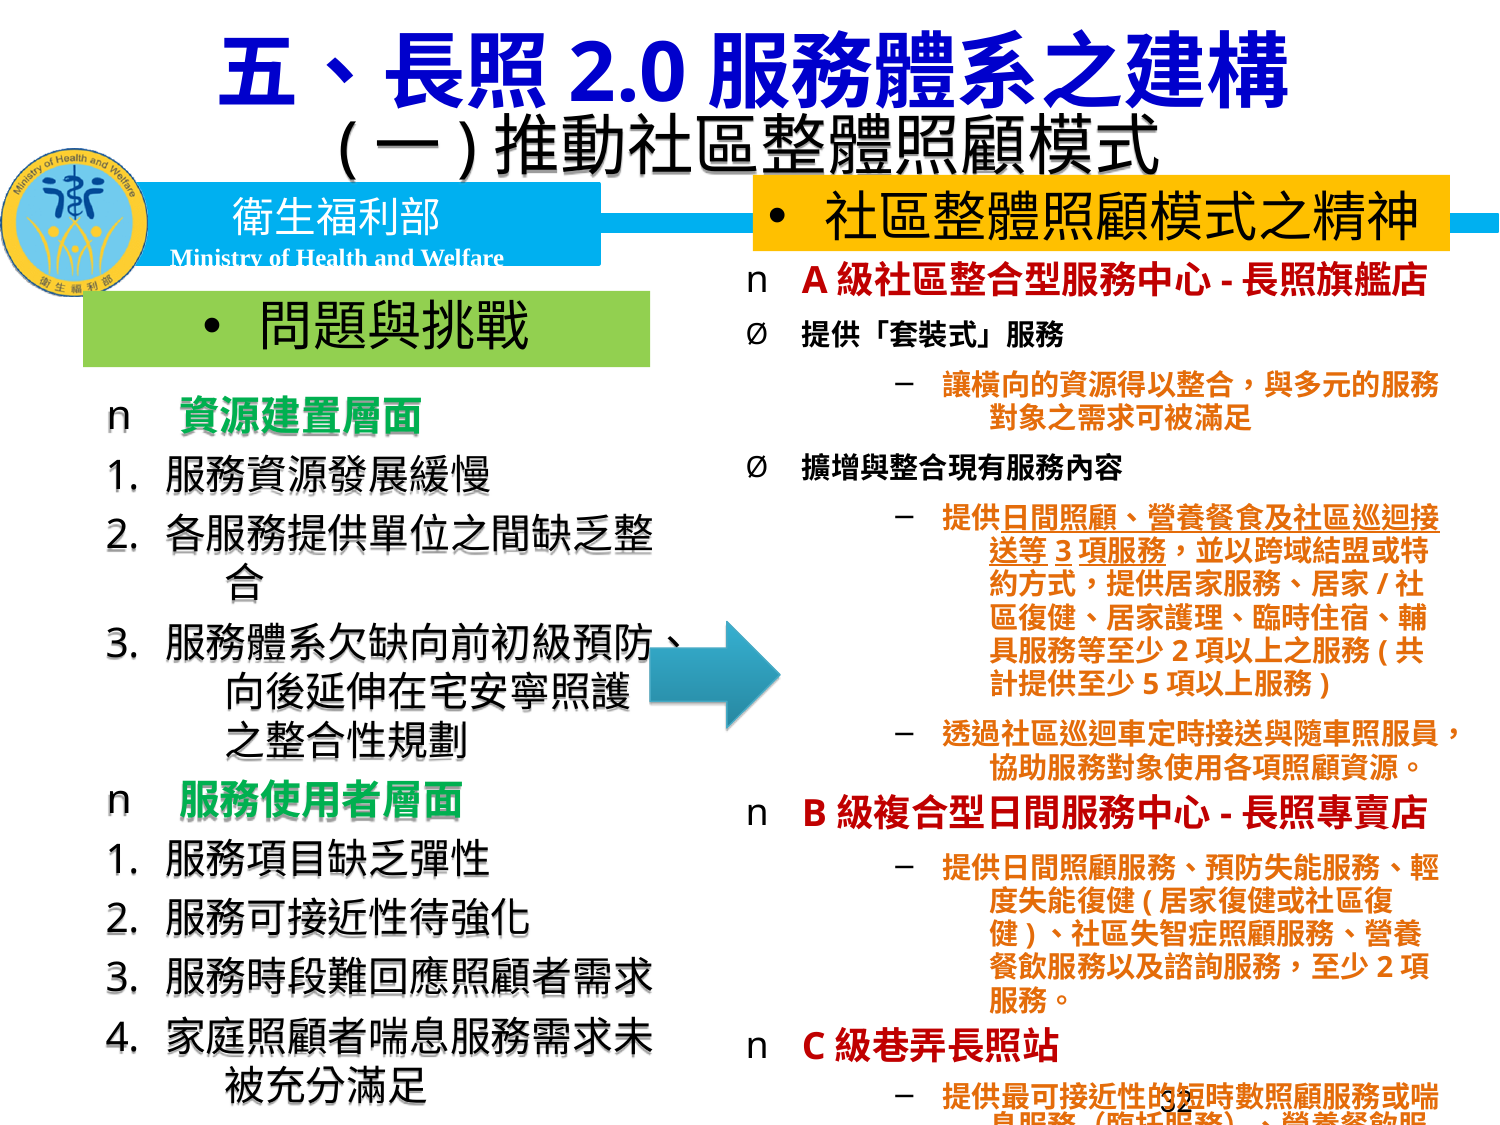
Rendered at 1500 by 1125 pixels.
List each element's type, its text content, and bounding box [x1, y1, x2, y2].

text_box 問題與挑戰 [83, 290, 643, 368]
list 資源建置層面 服務資源發展緩慢 各服務提供單位之間缺乏整合 服務體系欠缺向前初級預防、向後延伸在宅安寧照護之整合性規劃 服務使用者層面 服務項目缺乏彈性 服務可接近性待強化 服務時段難回應照顧者需求 家庭照顧者喘息服務需求未被充分滿足 [5, 382, 678, 1125]
text_box [650, 621, 781, 728]
title (一)推動社區整體照顧模式 [0, 90, 1500, 197]
text_box A級社區整合型服務中心-長照旗艦店 提供「套裝式」服務 讓橫向的資源得以整合，與多元的服務對象之需求可被滿足 擴增與整合現有服務內容 提供日間照顧、營養餐食及社區巡迴接送等3項服務，並以跨域結盟或特約方式，提供居家服務、居家/社區復健、居家護理、臨時住宿、輔具服務等至少2項以上之服務(共計提供至少5項以上服務) 透過社區巡迴車定時接送與隨車照服員，協助服務對象使用各項照顧資源。 B級複合型日間服務中心-長照專賣店 提供日間照顧服務、預防失能服務、輕度失能復健(居家復健或社區復健)、社區失智症照顧服務、營養餐飲服務以及諮詢服務，至少2項服務。 C級巷弄長照站 提供最可接近性的短時數照顧服務或喘息服務（臨托服務）、營養餐飲服務(共餐或送餐)、預防保健或延緩失能服務。 [643, 260, 1463, 1071]
text_box 社區整體照顧模式之精神 [752, 174, 1450, 252]
text_box 32 [1144, 1069, 1495, 1125]
text_box 五、長照2.0服務體系之建構 [5, 1, 1500, 90]
